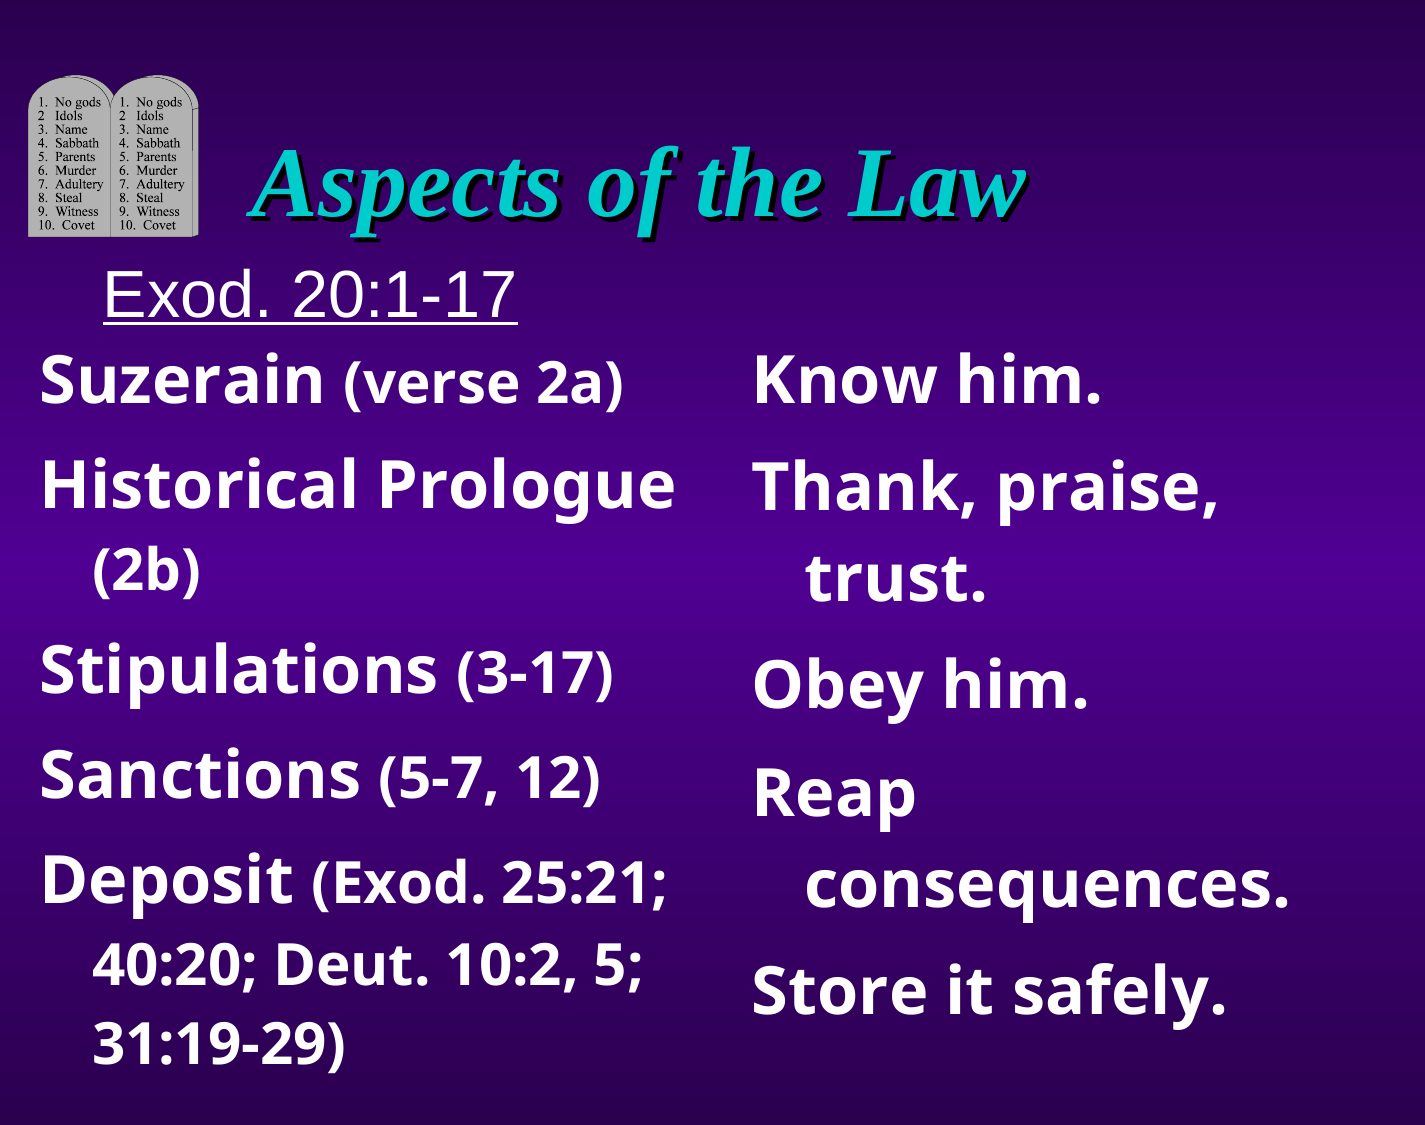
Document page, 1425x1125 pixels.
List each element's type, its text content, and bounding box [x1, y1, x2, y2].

list Suzerain (verse 2a) Historical Prologue (2b) Stipulations (3-17) Sanctions (5-7, 12) Deposit (Exod. 25:21; 40:20; Deut. 10:2, 5; 31:19-29) [24, 324, 737, 1026]
list Know him. Thank, praise, trust. Obey him. Reap consequences. Store it safely. [737, 324, 1425, 1101]
title Aspects of the Law [237, 78, 1319, 288]
text_box Exod. 20:1-17 [87, 249, 588, 340]
